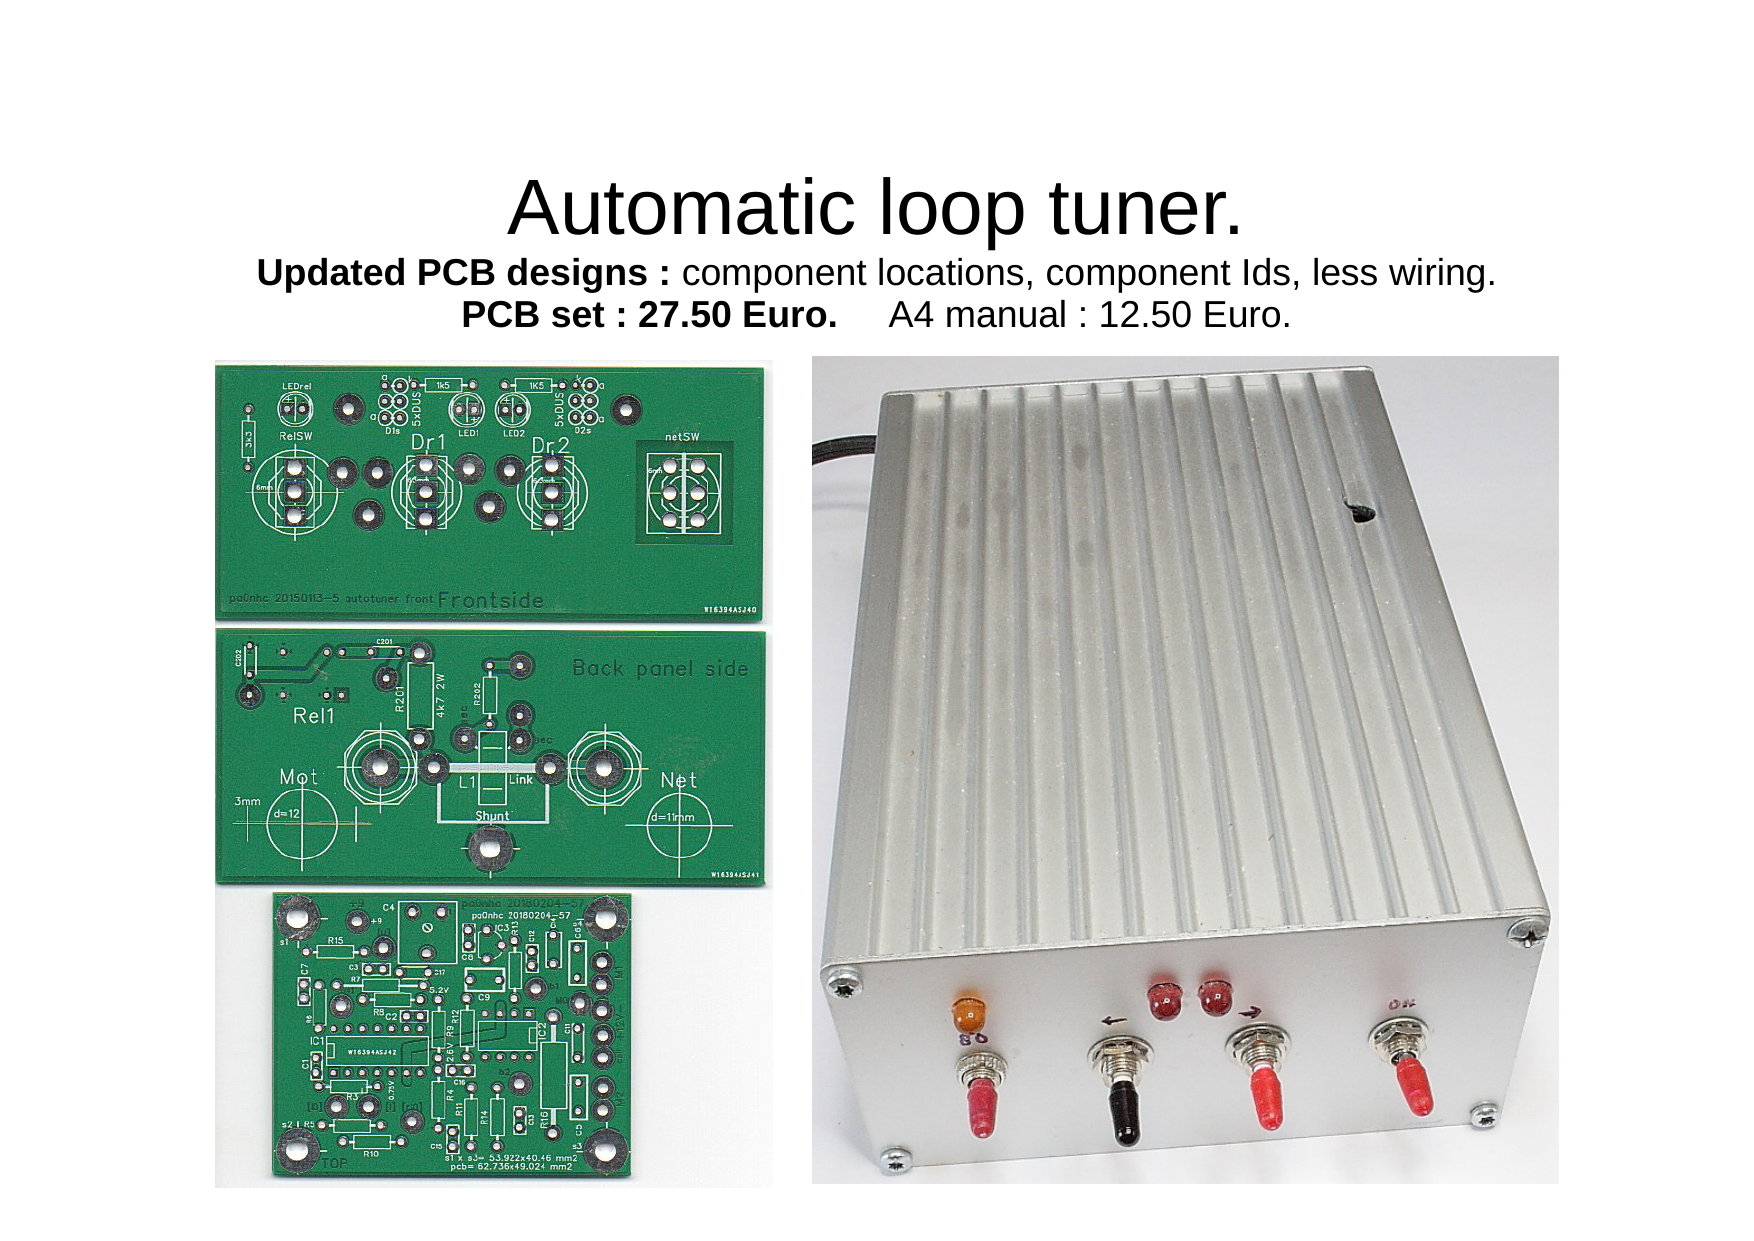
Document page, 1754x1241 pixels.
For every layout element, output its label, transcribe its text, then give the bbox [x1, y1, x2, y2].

picture [215, 360, 773, 1188]
picture [812, 356, 1559, 1184]
title Automatic loop tuner. Updated PCB designs : component locations, component Ids, less wiring. PCB set : 27.50 Euro. A4 manual : 12.50 Euro. [140, 160, 1614, 338]
